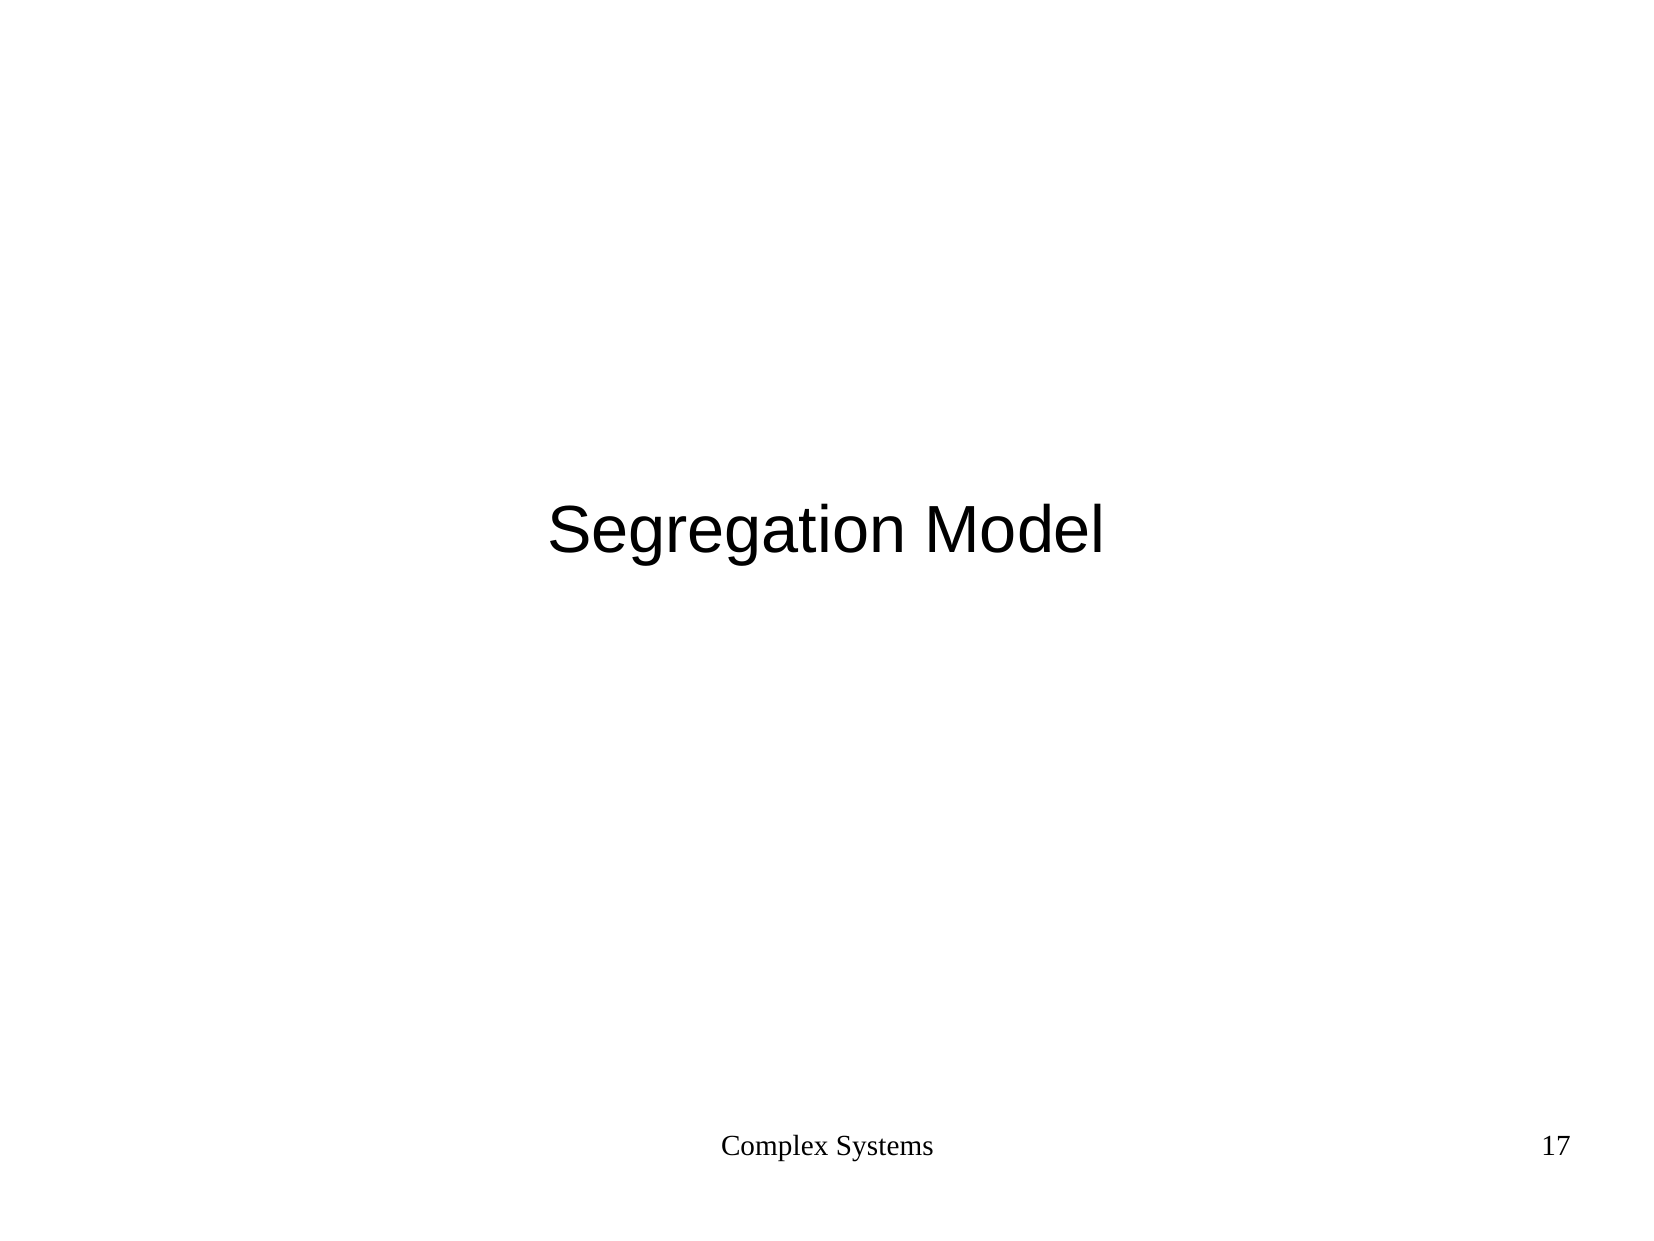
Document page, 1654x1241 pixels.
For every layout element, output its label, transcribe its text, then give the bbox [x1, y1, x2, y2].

subtitle Segregation Model [82, 49, 1571, 1109]
